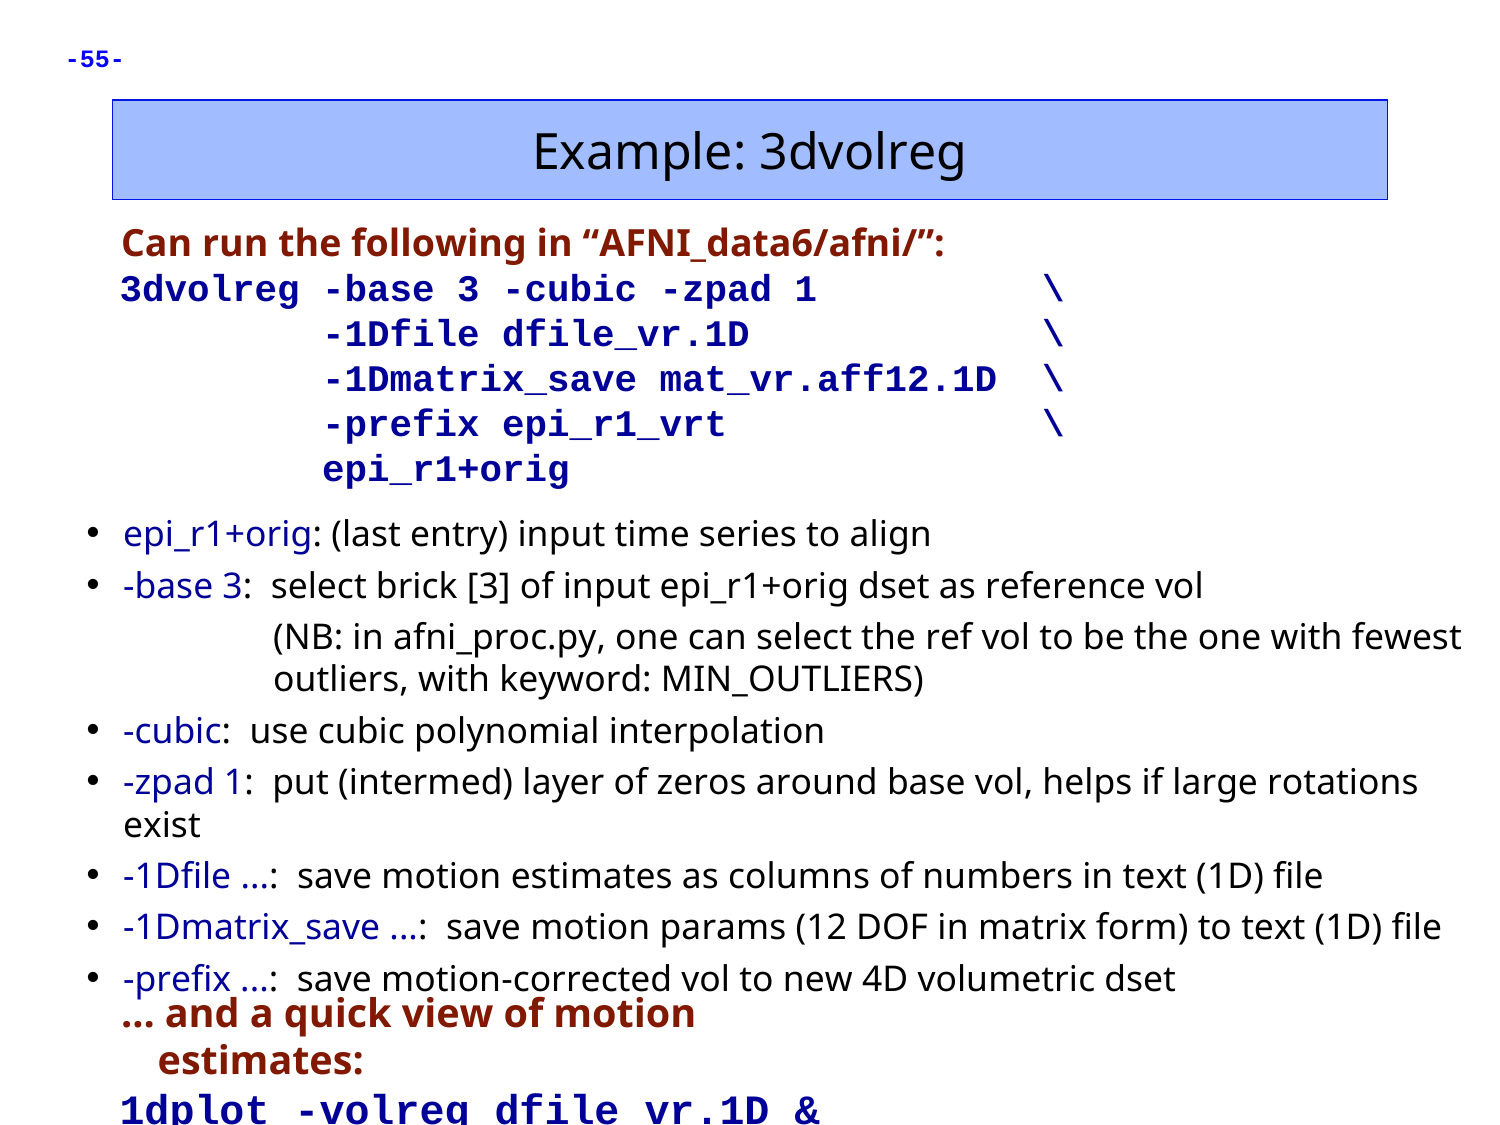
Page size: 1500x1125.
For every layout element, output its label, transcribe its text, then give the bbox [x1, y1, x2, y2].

text_box Can run the following in “AFNI_data6/afni/”: 3dvolreg -base 3 -cubic -zpad 1 \ -1Dfile dfile_vr.1D \ -1Dmatrix_save mat_vr.aff12.1D \ -prefix epi_r1_vrt \ epi_r1+orig [104, 211, 1216, 497]
text_box epi_r1+orig: (last entry) input time series to align -base 3: select brick [3] of input epi_r1+orig dset as reference vol (NB: in afni_proc.py, one can select the ref vol to be the one with fewest outliers, with keyword: MIN_OUTLIERS) -cubic: use cubic polynomial interpolation -zpad 1: put (intermed) layer of zeros around base vol, helps if large rotations exist -1Dfile ...: save motion estimates as columns of numbers in text (1D) file -1Dmatrix_save ...: save motion params (12 DOF in matrix form) to text (1D) file -prefix ...: save motion-corrected vol to new 4D volumetric dset [70, 503, 1500, 1042]
text_box Example: 3dvolreg [112, 99, 1388, 200]
text_box ... and a quick view of motion estimates: 1dplot -volreg dfile_vr.1D & [104, 980, 918, 1100]
